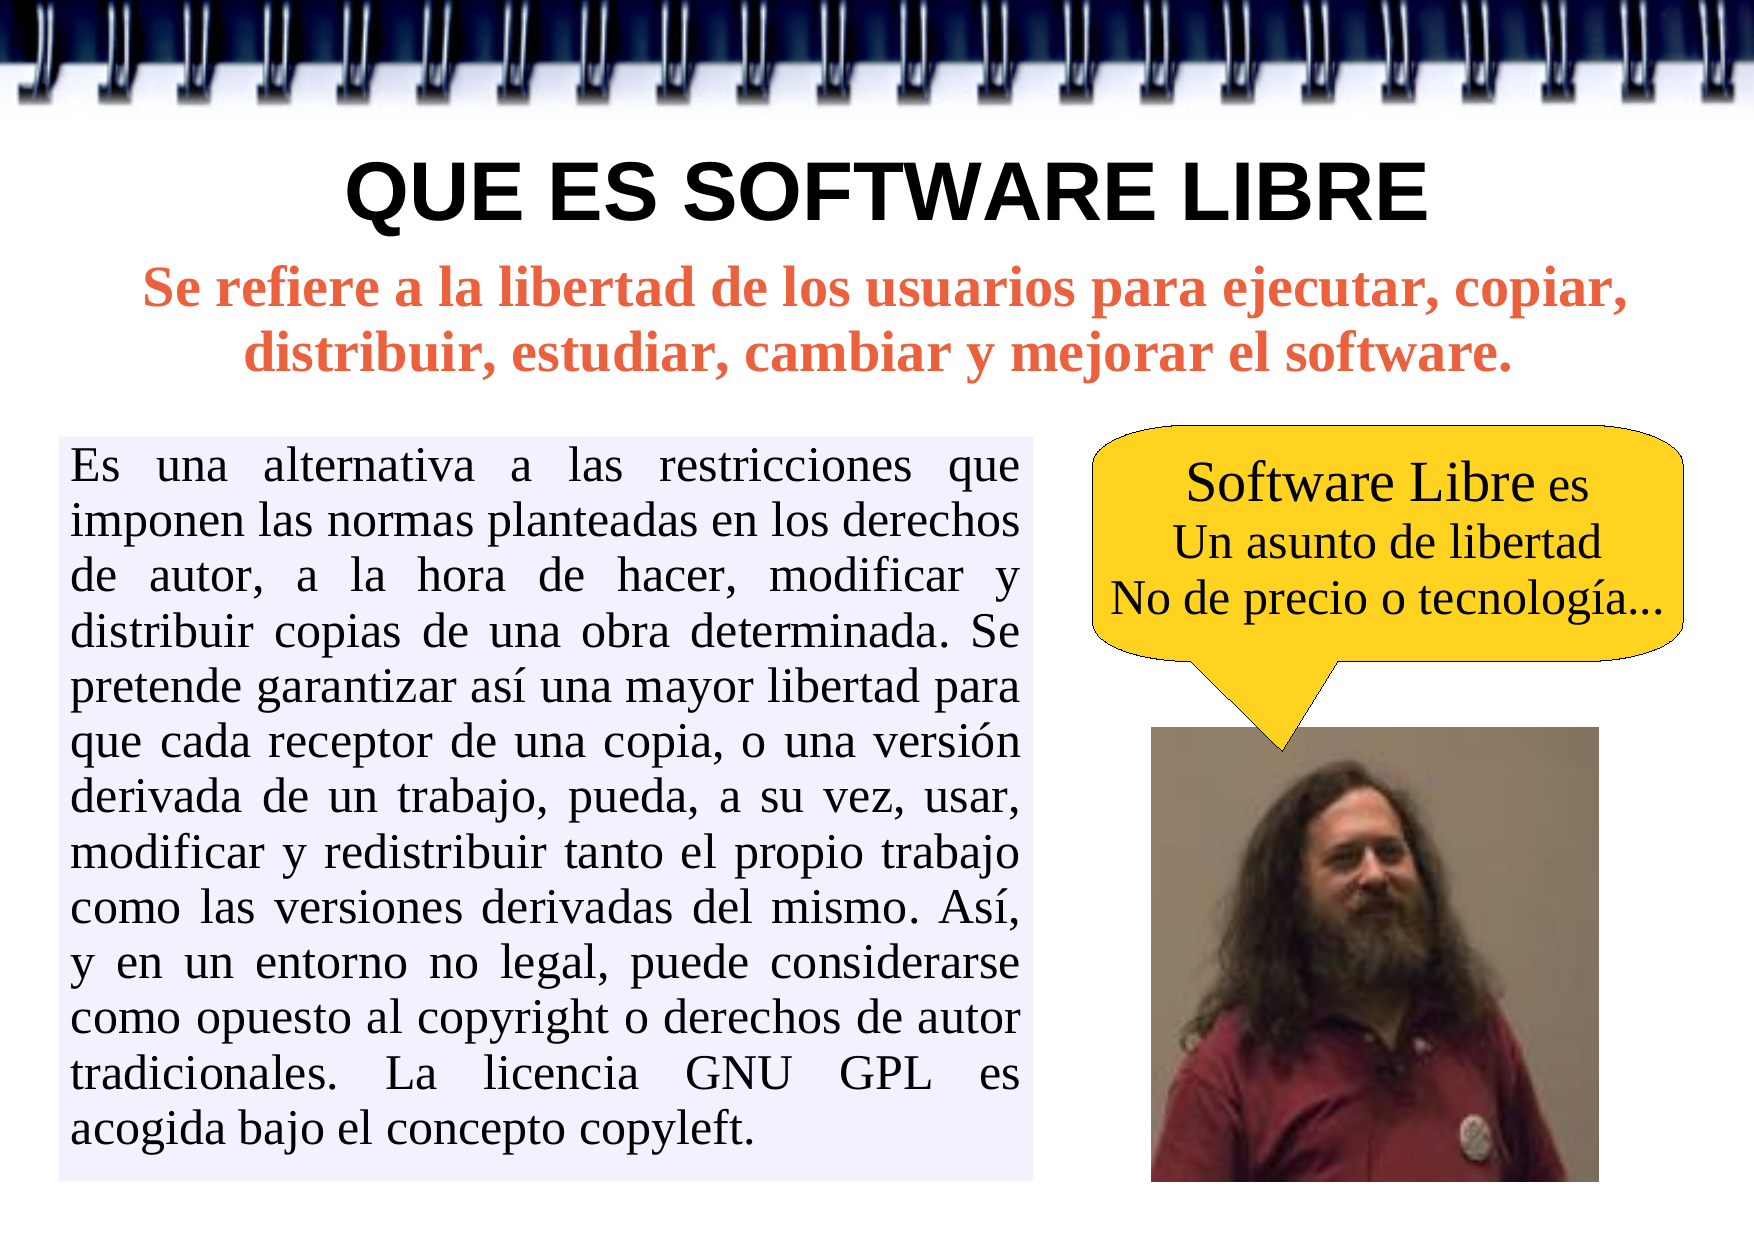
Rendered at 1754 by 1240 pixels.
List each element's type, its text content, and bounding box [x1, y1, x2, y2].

picture [0, 0, 1754, 121]
text_box Es una alternativa a las restricciones que imponen las normas planteadas en los derechos de autor, a la hora de hacer, modificar y distribuir copias de una obra determinada. Se pretende garantizar así una mayor libertad para que cada receptor de una copia, o una versión derivada de un trabajo, pueda, a su vez, usar, modificar y redistribuir tanto el propio trabajo como las versiones derivadas del mismo. Así, y en un entorno no legal, puede considerarse como opuesto al copyright o derechos de autor tradicionales. La licencia GNU GPL es acogida bajo el concepto copyleft. [59, 436, 1034, 1182]
text_box Se refiere a la libertad de los usuarios para ejecutar, copiar, distribuir, estudiar, cambiar y mejorar el software. [88, 254, 1684, 396]
text_box Software Libre es Un asunto de libertad No de precio o tecnología... [1092, 425, 1684, 752]
picture [1151, 727, 1599, 1182]
title QUE ES SOFTWARE LIBRE [147, 145, 1628, 239]
